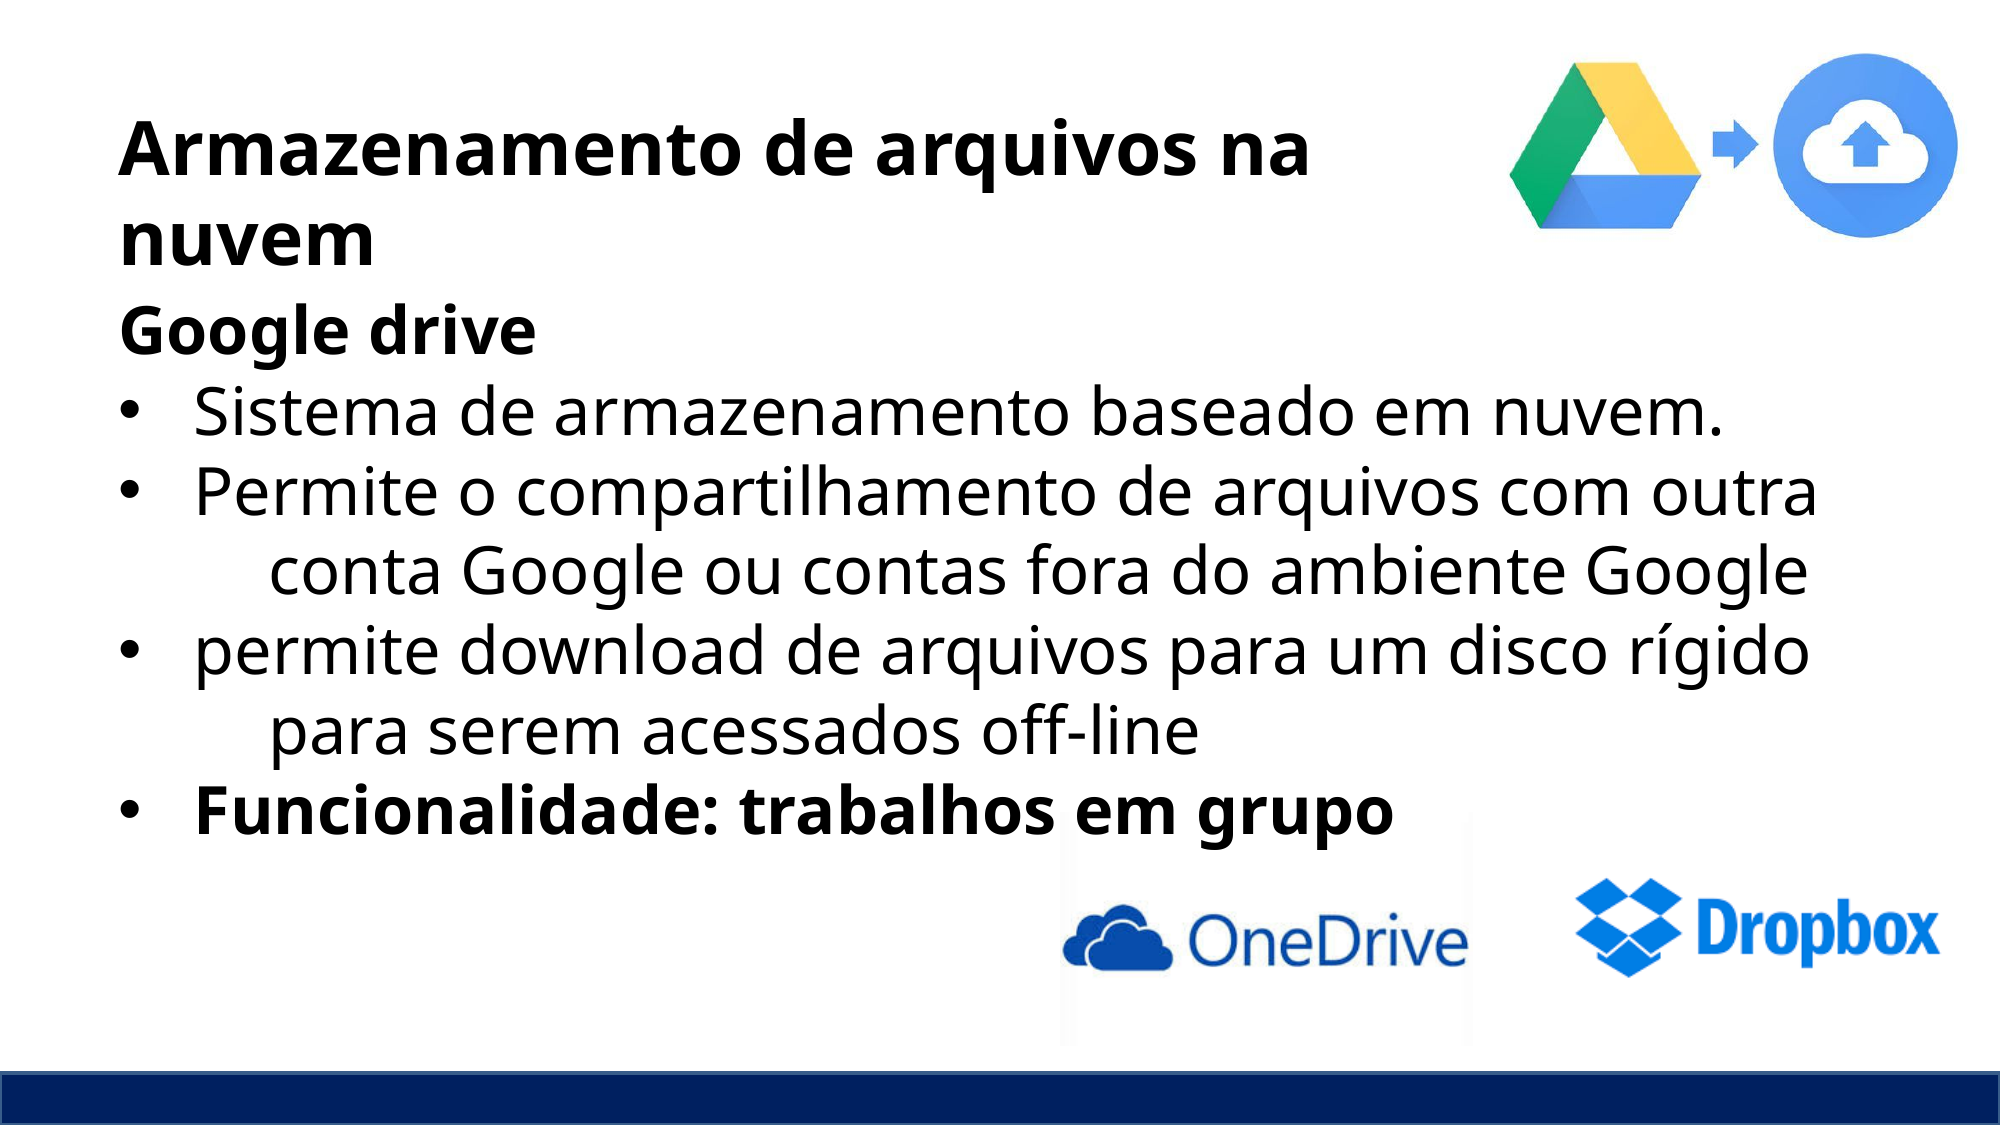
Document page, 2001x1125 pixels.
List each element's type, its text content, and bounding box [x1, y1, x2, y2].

text_box [0, 1073, 2000, 1125]
text_box Armazenamento de arquivos na nuvem [103, 92, 1431, 199]
picture [1493, 25, 1975, 266]
picture [1526, 797, 2000, 1058]
picture [1060, 862, 1473, 1046]
text_box Google drive Sistema de armazenamento baseado em nuvem. Permite o compartilhamento de arquivos com outra conta Google ou contas fora do ambiente Google permite download de arquivos para um disco rígido para serem acessados off-line Funcionalidade: trabalhos em grupo [103, 280, 1946, 862]
